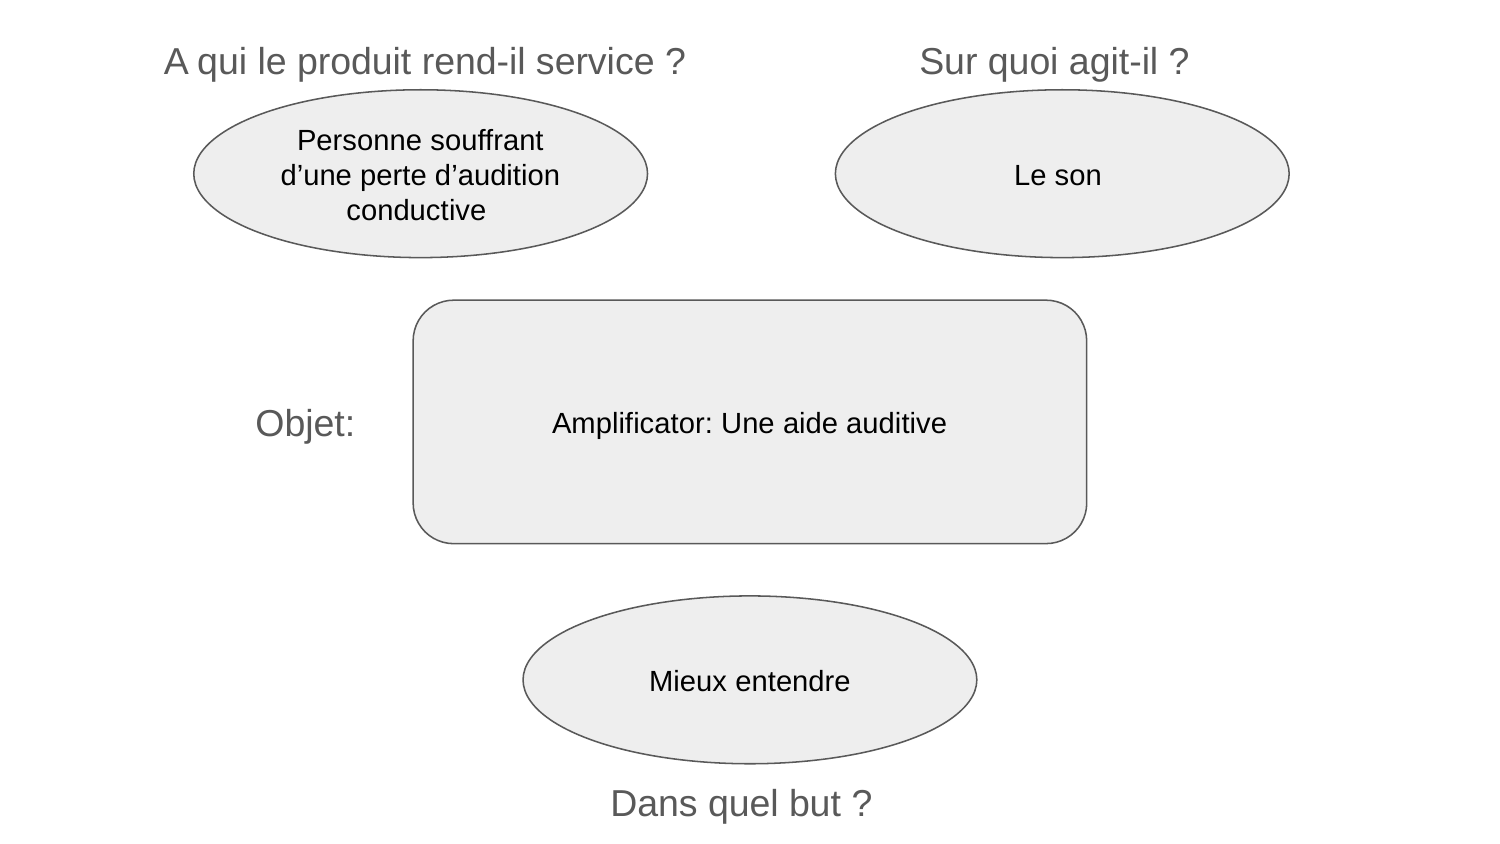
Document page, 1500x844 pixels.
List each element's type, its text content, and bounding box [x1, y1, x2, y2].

text_box Mieux entendre [523, 595, 977, 763]
text_box Dans quel but ? [595, 763, 905, 839]
text_box Objet: [240, 383, 380, 460]
text_box A qui le produit rend-il service ? [149, 22, 707, 98]
text_box Amplificator: Une aide auditive [413, 300, 1087, 544]
text_box Le son [835, 98, 1290, 258]
text_box Sur quoi agit-il ? [904, 22, 1221, 98]
text_box Personne souffrant d’une perte d’audition conductive [193, 98, 648, 258]
